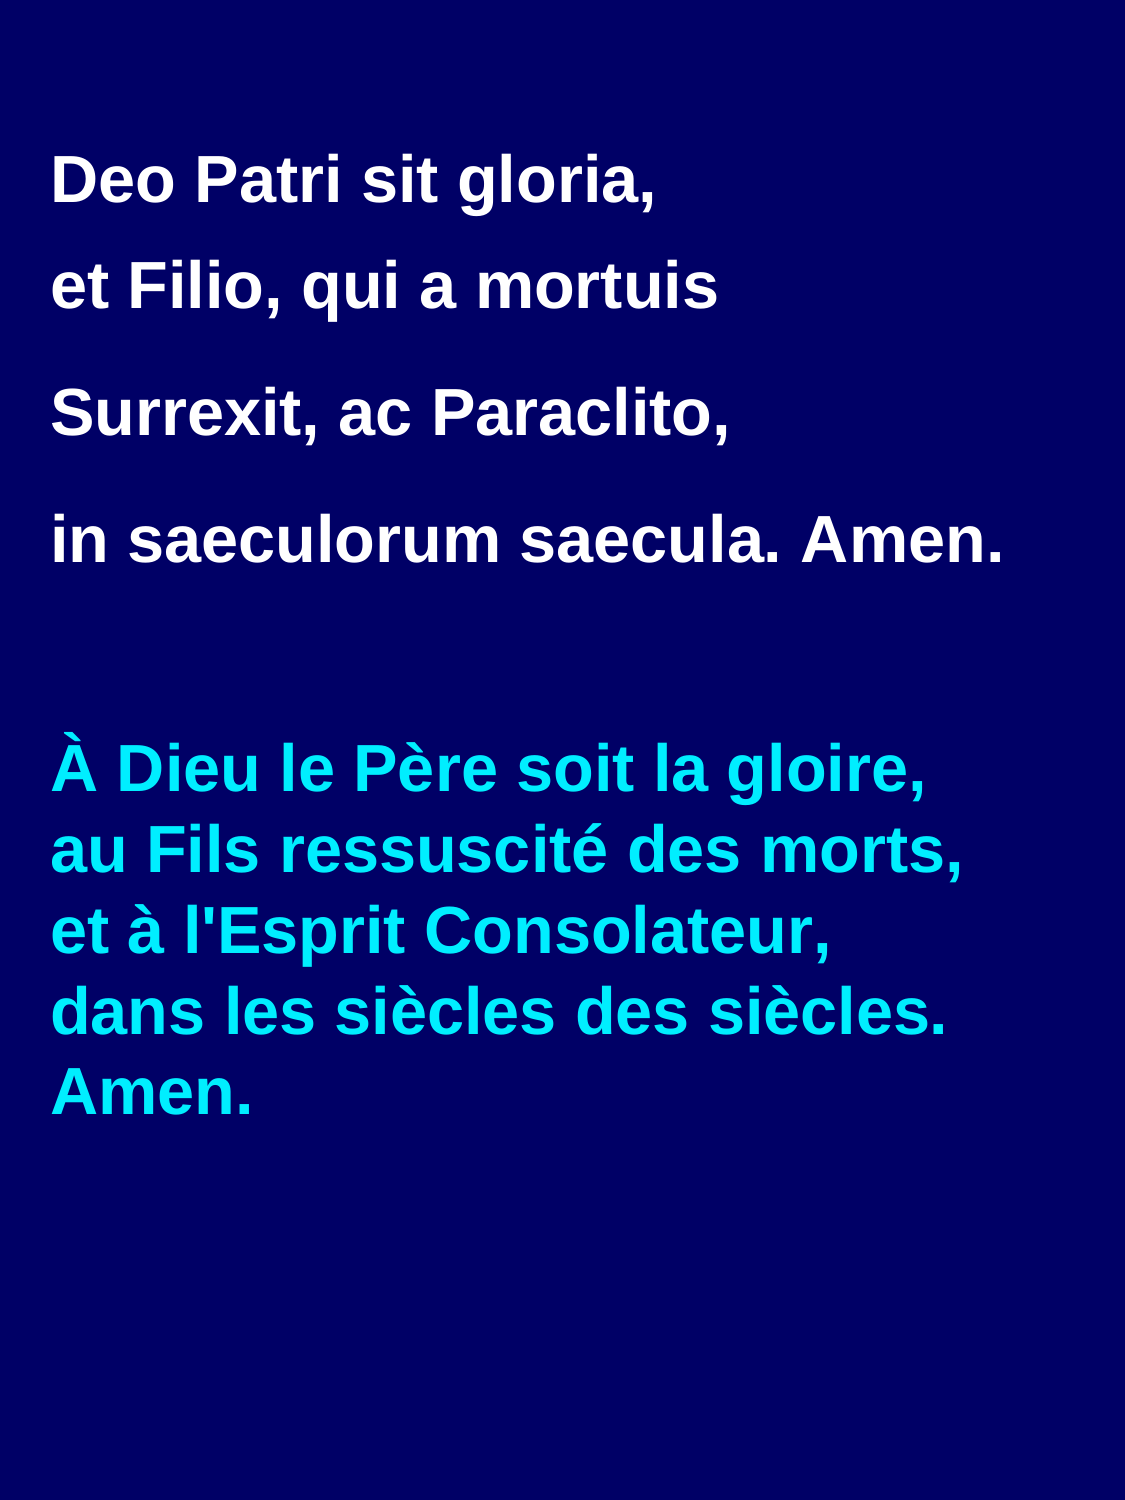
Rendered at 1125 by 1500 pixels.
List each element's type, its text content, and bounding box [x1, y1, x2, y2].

text_box Deo Patri sit gloria, et Filio, qui a mortuis Surrexit, ac Paraclito, in saeculorum saecula. Amen. À Dieu le Père soit la gloire, au Fils ressuscité des morts, et à l'Esprit Consolateur, dans les siècles des siècles. Amen. [35, 47, 1113, 1442]
